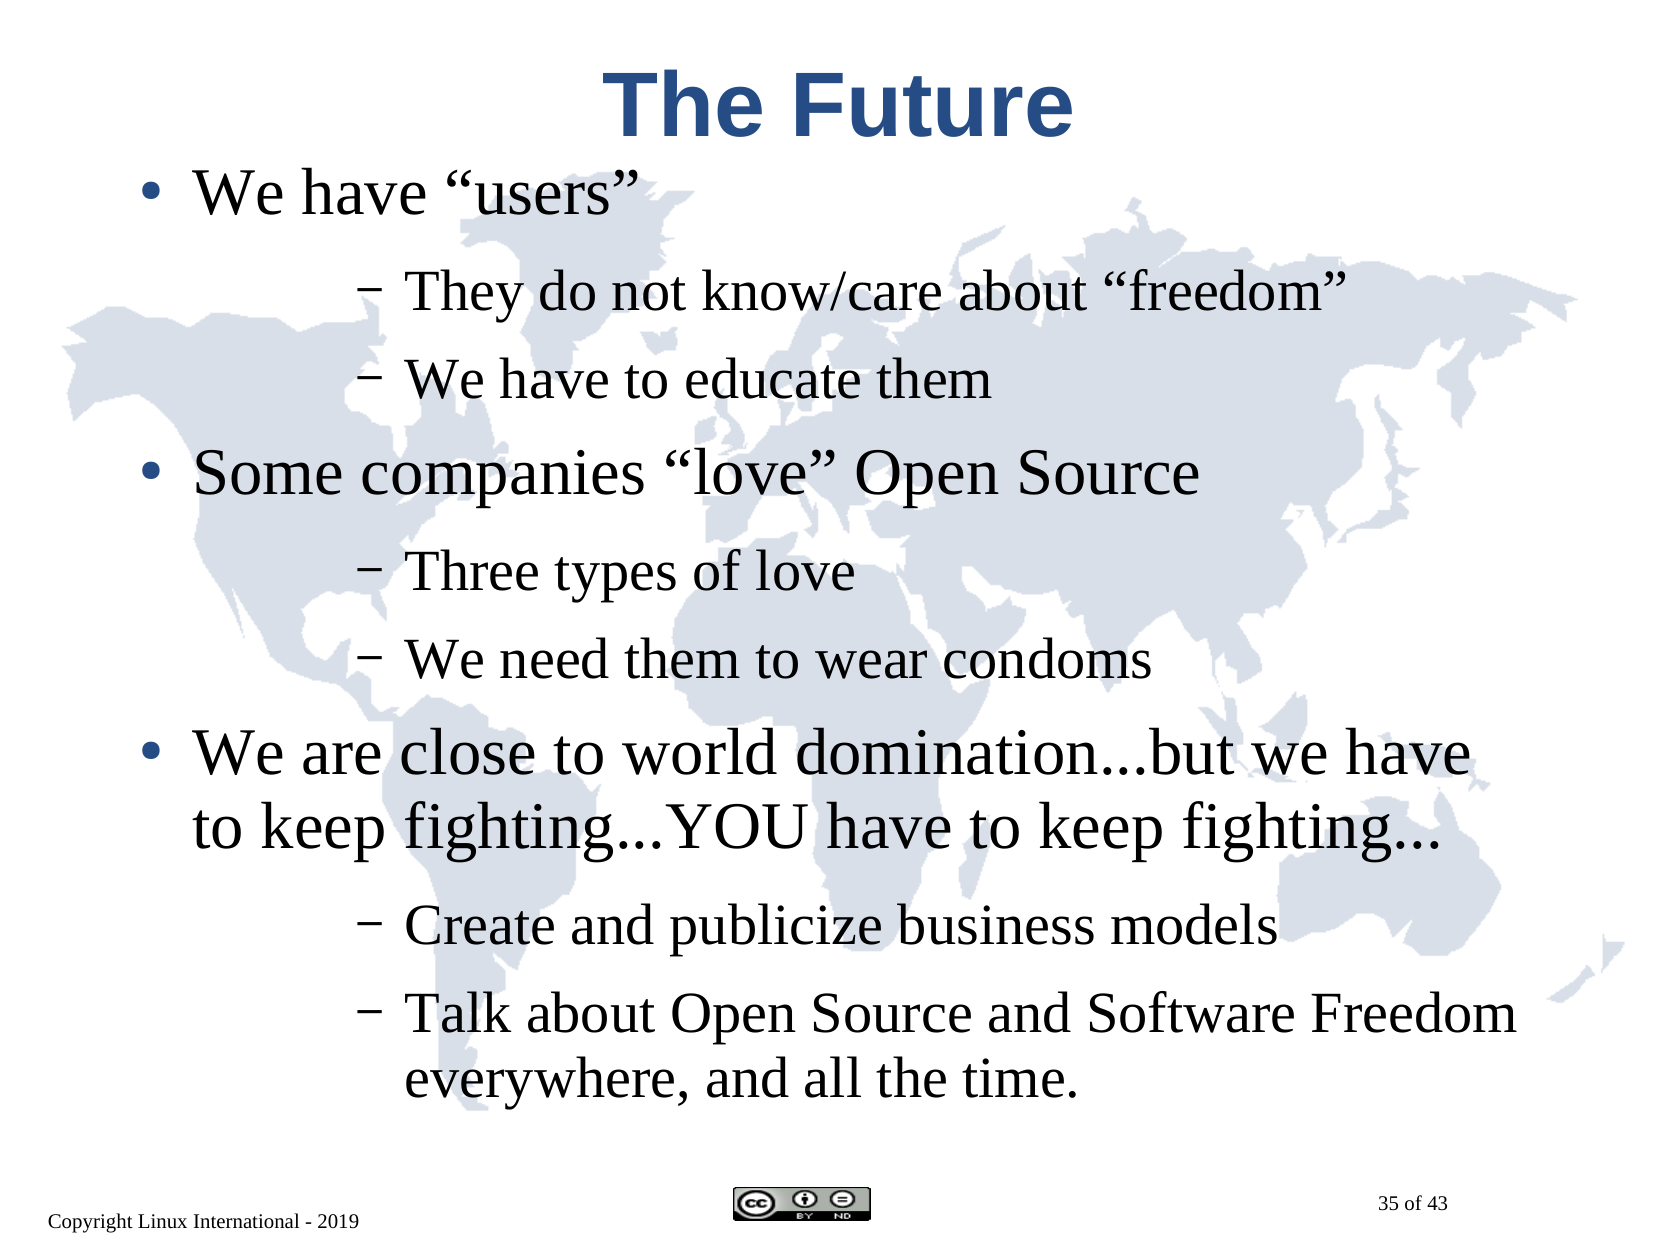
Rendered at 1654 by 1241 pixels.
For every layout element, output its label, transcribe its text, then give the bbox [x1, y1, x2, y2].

picture [733, 1187, 871, 1221]
list We have “users” They do not know/care about “freedom” We have to educate them Some companies “love” Open Source Three types of love We need them to wear condoms We are close to world domination...but we have to keep fighting...YOU have to keep fighting... Create and publicize business models Talk about Open Source and Software Freedom everywhere, and all the time. [121, 155, 1533, 1111]
title The Future [133, 15, 1546, 196]
picture [37, 91, 1653, 1147]
